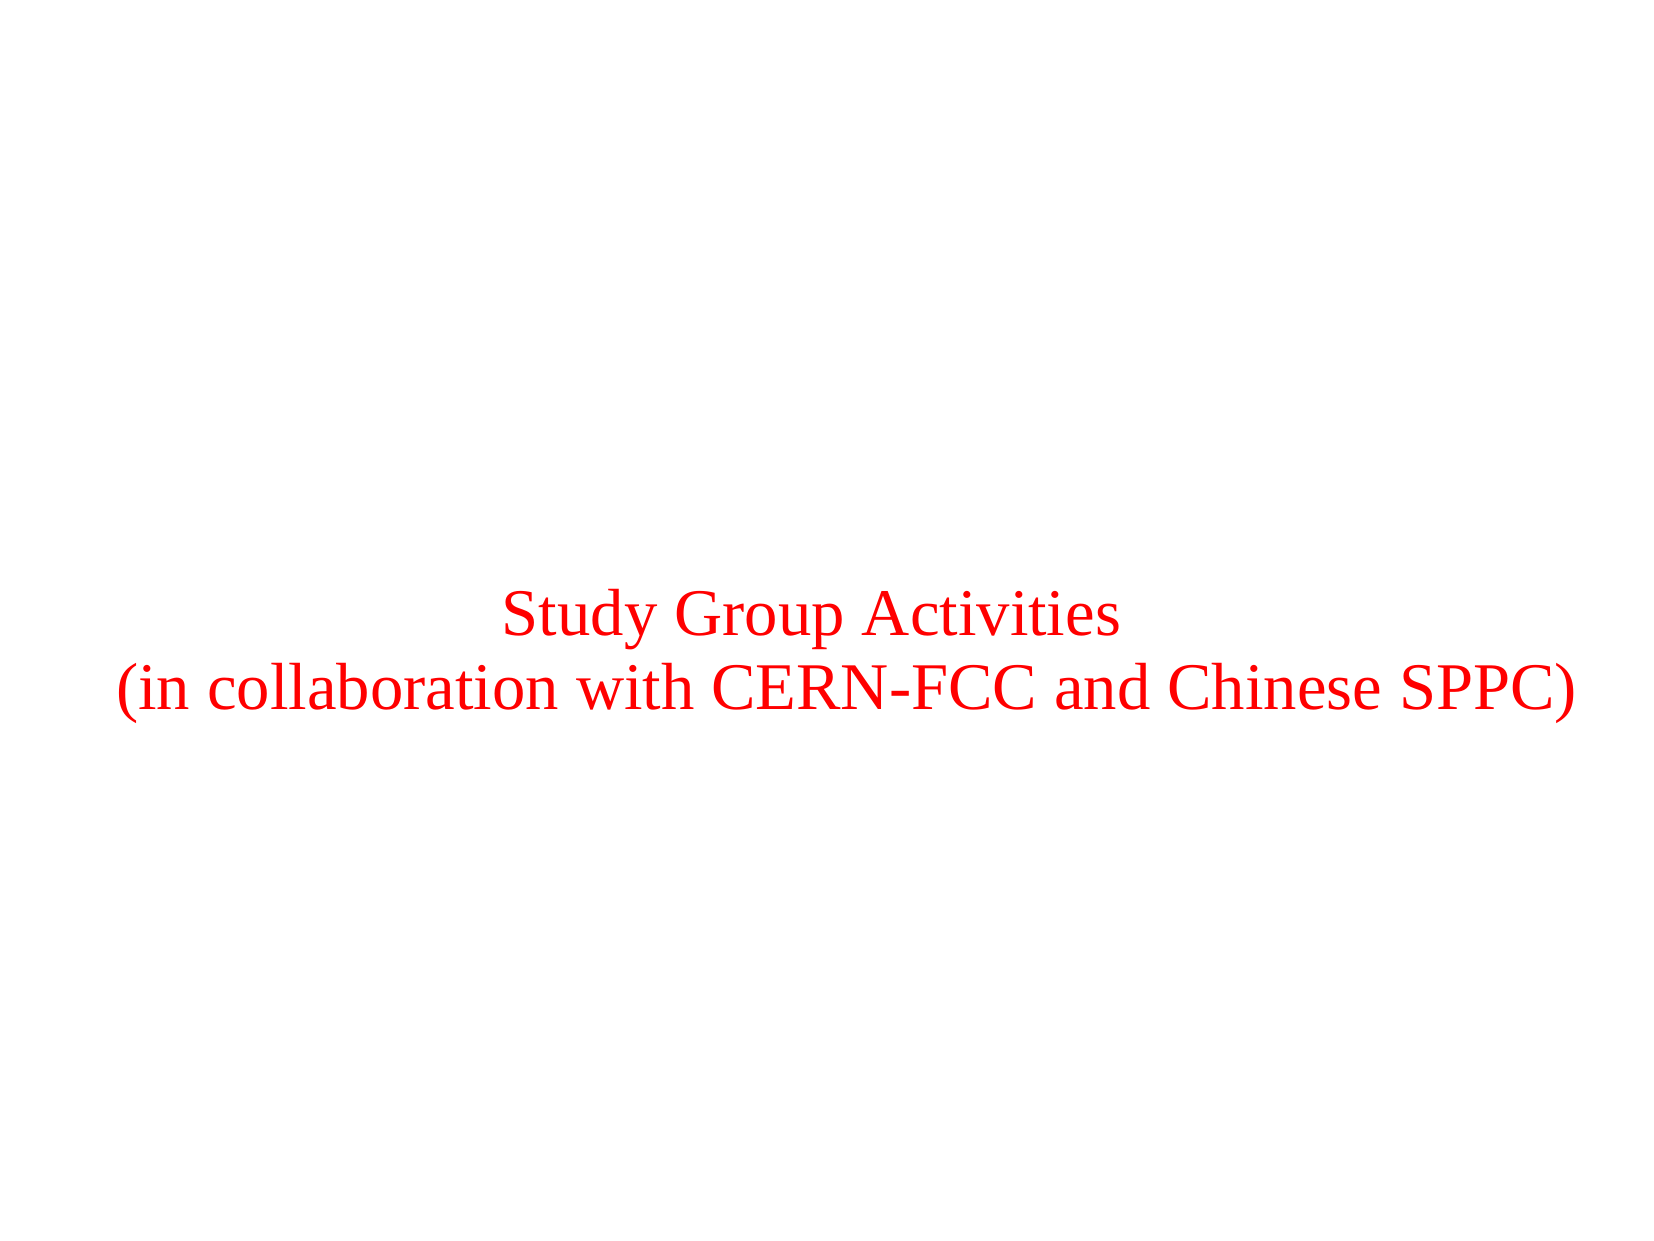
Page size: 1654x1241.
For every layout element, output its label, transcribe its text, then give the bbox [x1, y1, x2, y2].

text_box Study Group Activities (in collaboration with CERN-FCC and Chinese SPPC) [116, 576, 1577, 725]
